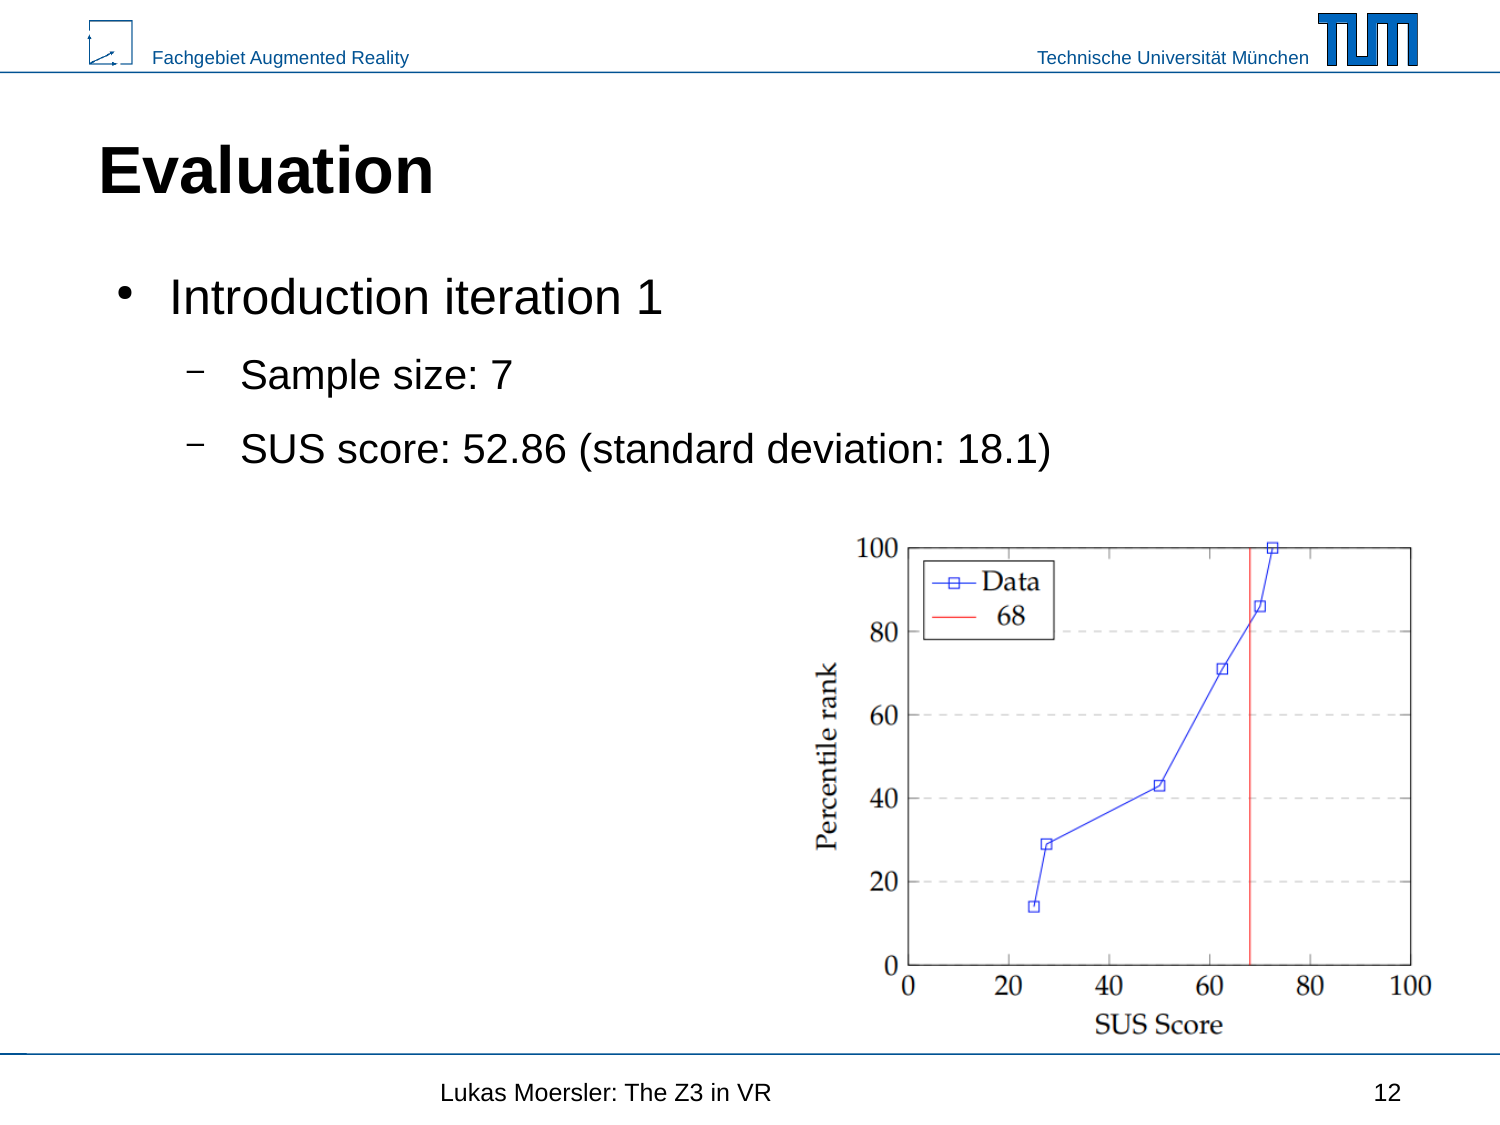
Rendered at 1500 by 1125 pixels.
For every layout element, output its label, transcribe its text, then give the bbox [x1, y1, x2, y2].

slide_number <Foliennummer> [1104, 1066, 1417, 1117]
title Evaluation [83, 114, 1417, 215]
list Introduction iteration 1 Sample size: 7 SUS score: 52.86 (standard deviation: 18.1) [83, 256, 1417, 1013]
footer Lukas Moersler: The Z3 in VR [425, 1066, 1075, 1117]
picture [800, 525, 1450, 1048]
picture [83, 14, 136, 68]
